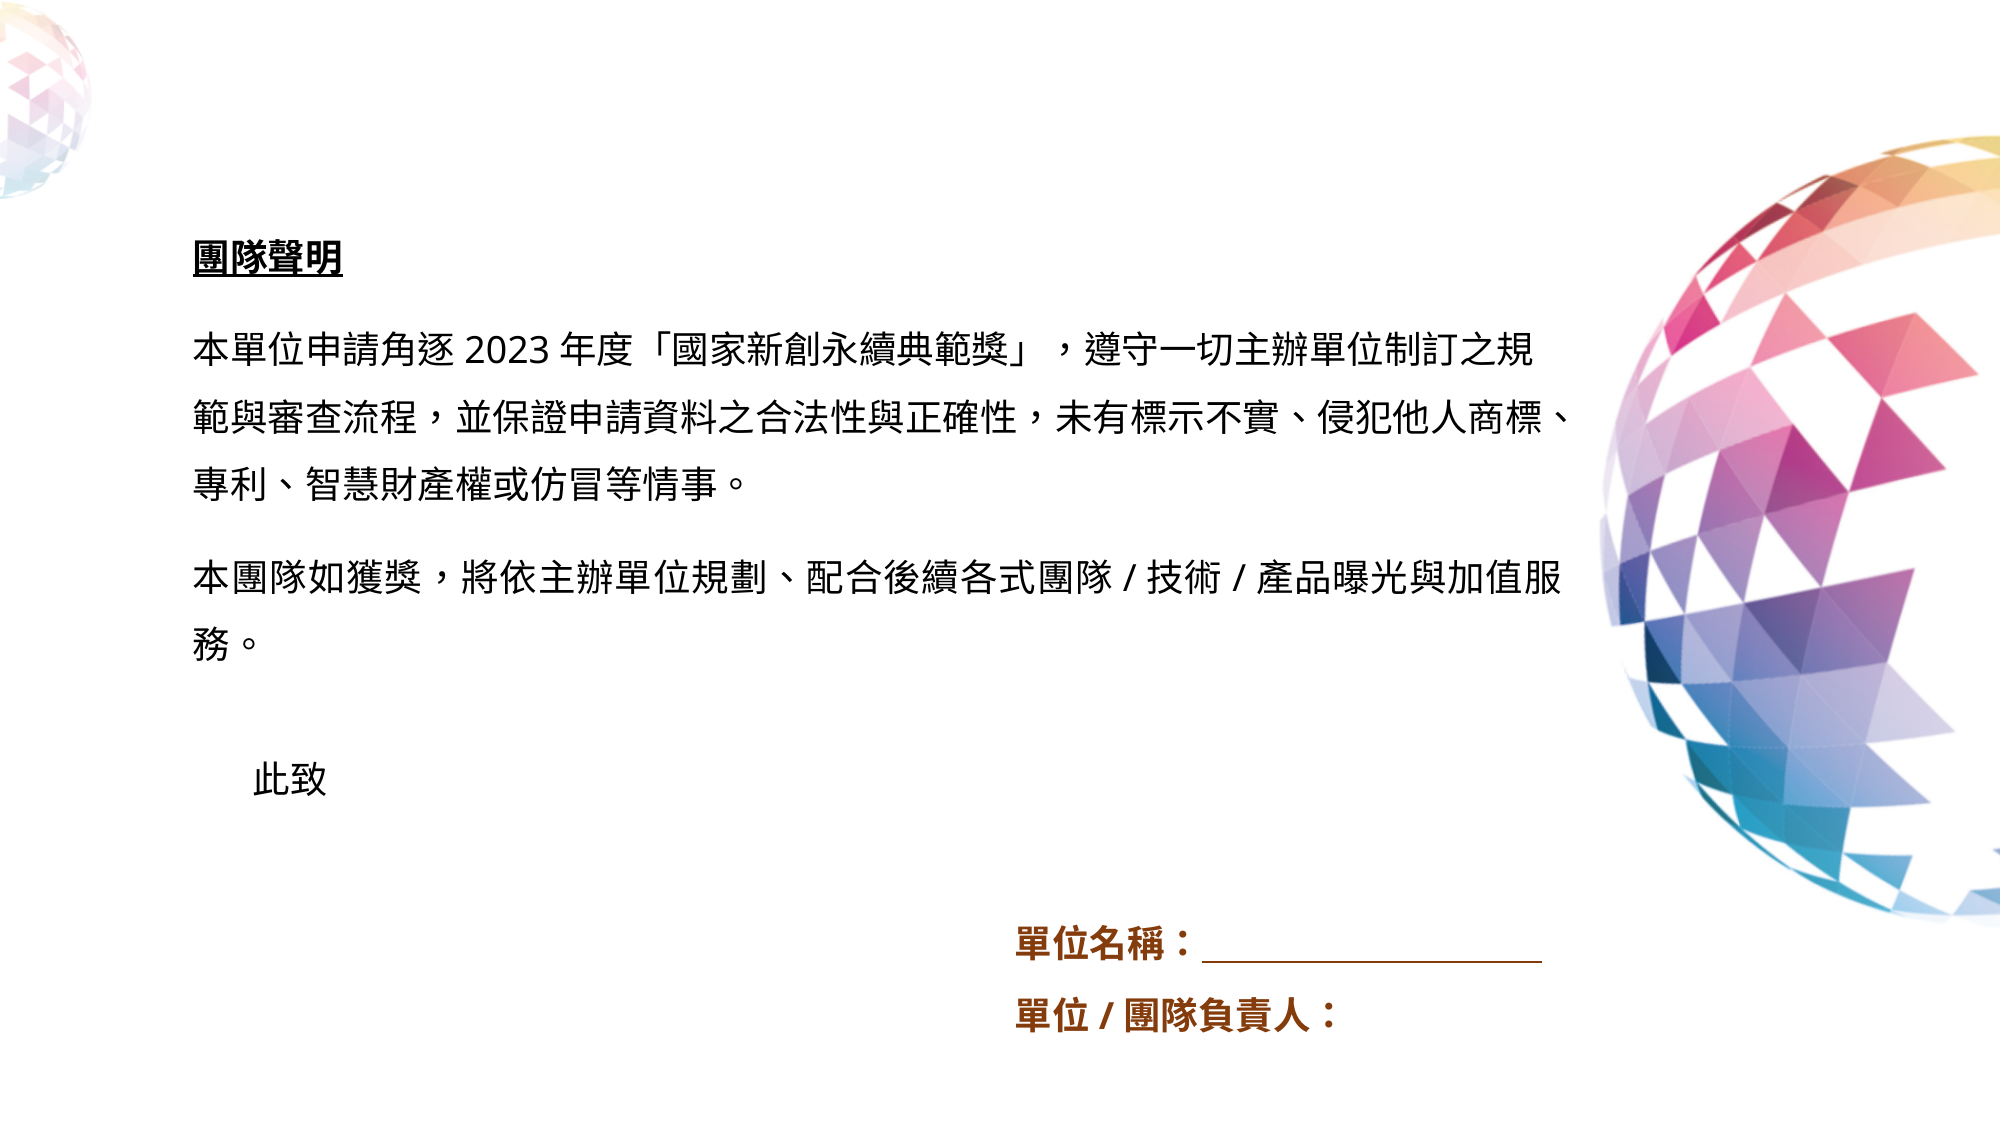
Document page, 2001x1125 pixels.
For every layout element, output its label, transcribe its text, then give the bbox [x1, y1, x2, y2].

picture [0, 0, 2000, 1125]
text_box 團隊聲明 本單位申請角逐2023年度「國家新創永續典範獎」，遵守一切主辦單位制訂之規範與審查流程，並保證申請資料之合法性與正確性，未有標示不實、侵犯他人商標、專利、智慧財產權或仿冒等情事。 本團隊如獲獎，將依主辦單位規劃、配合後續各式團隊/技術/產品曝光與加值服務。 此致 [177, 203, 1577, 772]
text_box 單位名稱： 單位/團隊負責人： [999, 885, 2000, 1047]
